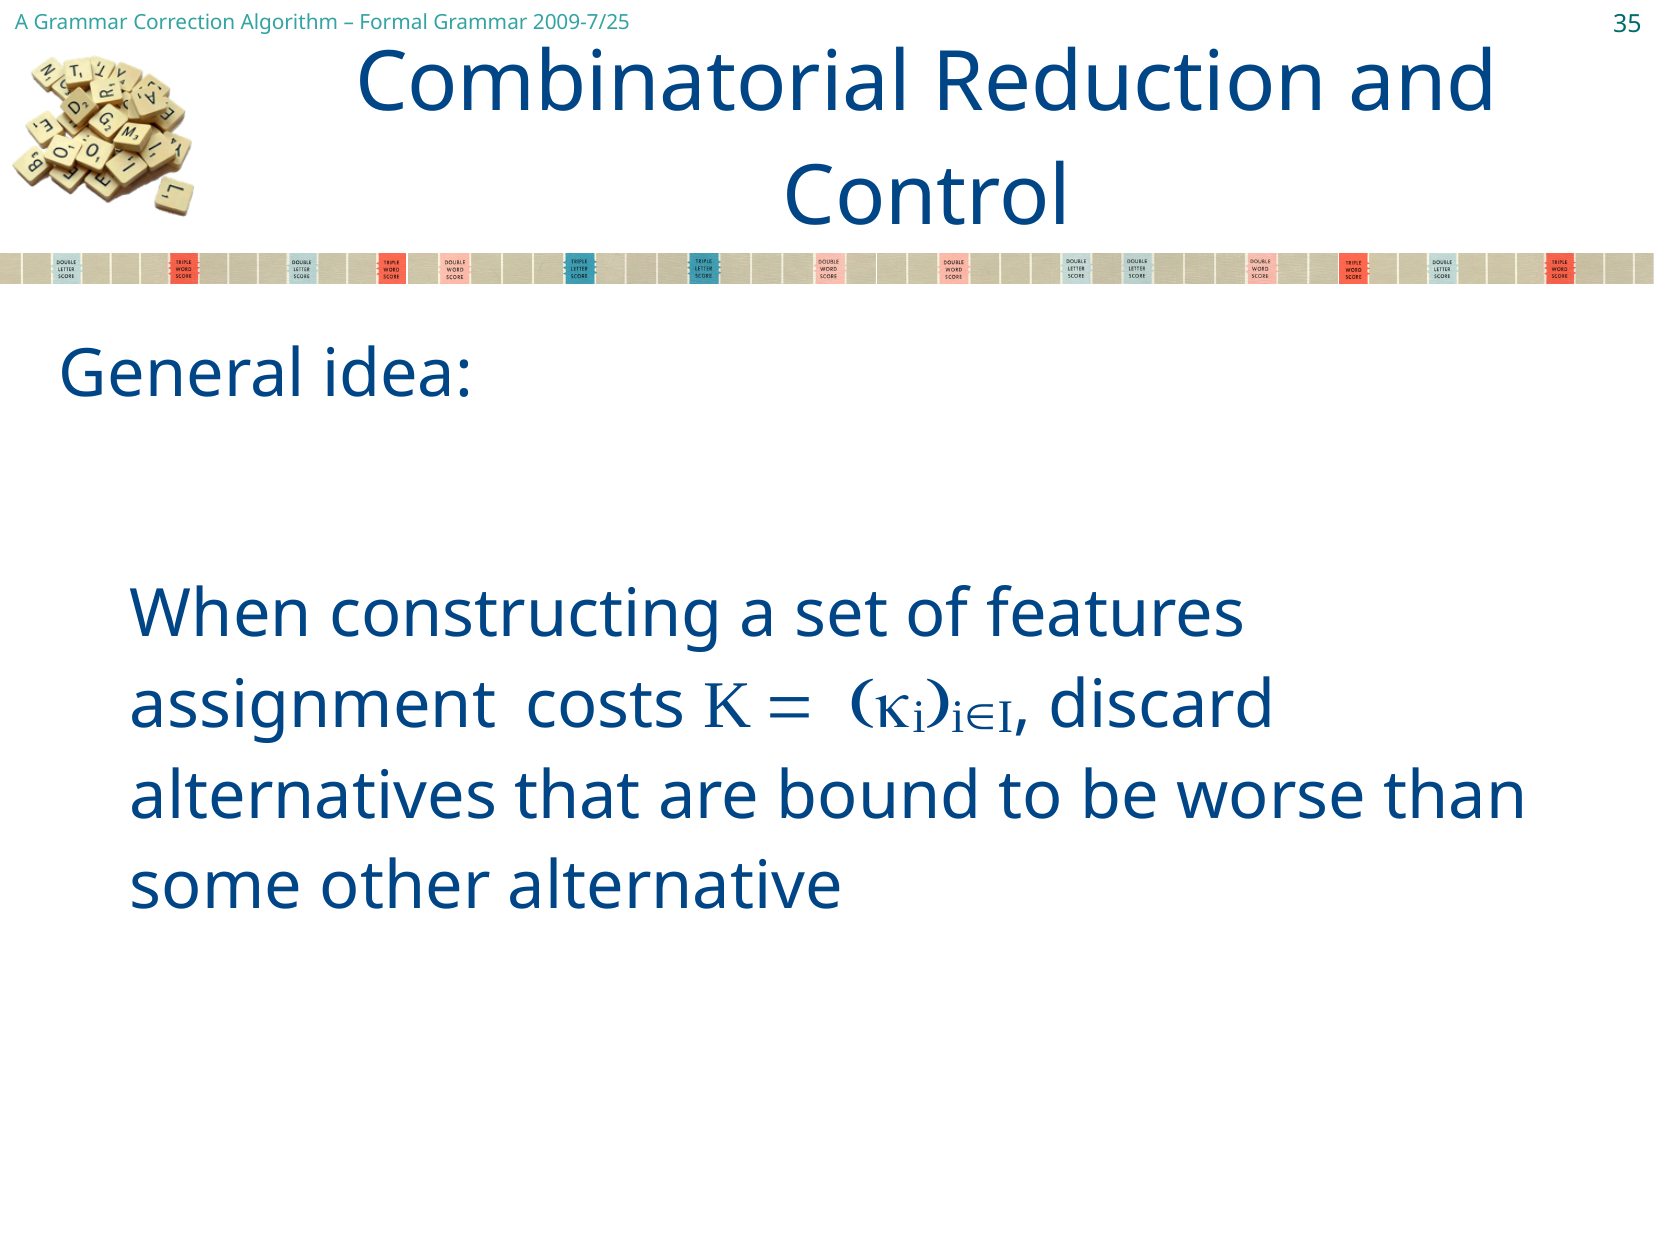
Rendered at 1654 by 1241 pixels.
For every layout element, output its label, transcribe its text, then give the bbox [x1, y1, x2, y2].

picture [408, 253, 876, 284]
picture [11, 53, 195, 219]
picture [0, 253, 406, 284]
picture [1339, 253, 1654, 284]
picture [877, 253, 1338, 284]
list General idea: When constructing a set of features assignment costs K = (κi)i∈I, discard alternatives that are bound to be worse than some other alternative [59, 324, 1625, 1196]
title Combinatorial Reduction and Control [218, 39, 1636, 232]
